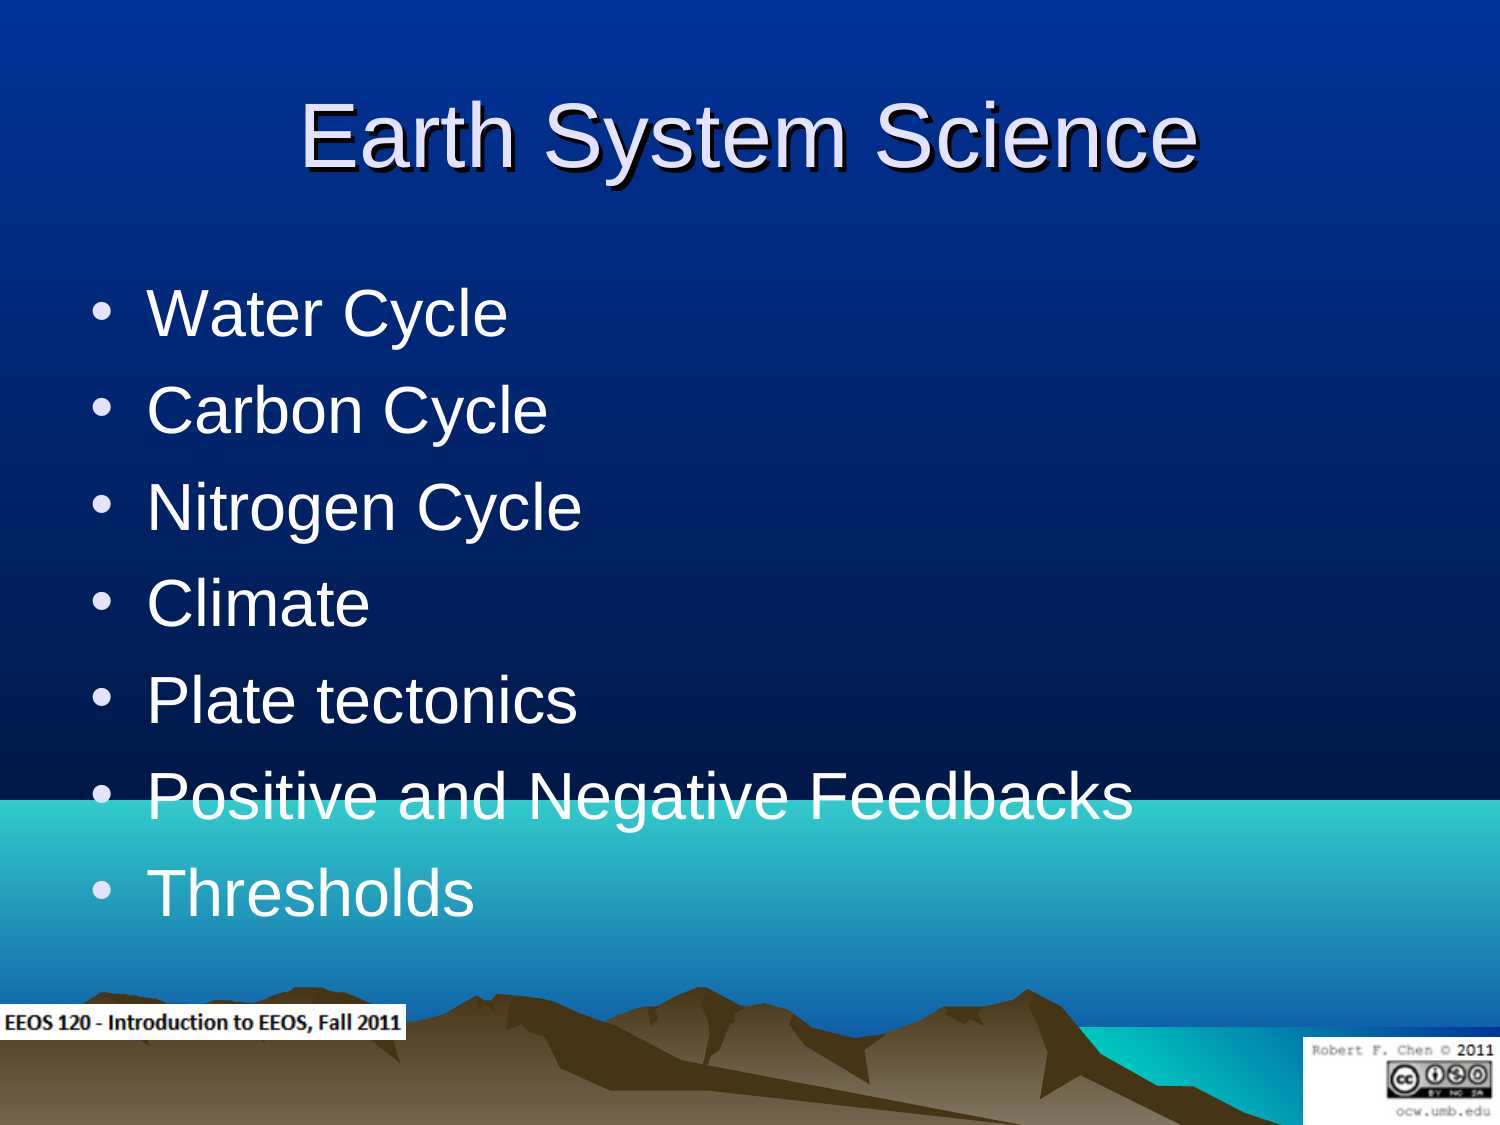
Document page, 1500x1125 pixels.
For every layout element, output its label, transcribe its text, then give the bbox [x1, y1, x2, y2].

picture [0, 1004, 406, 1040]
picture [1302, 1037, 1500, 1125]
title Earth System Science [75, 37, 1426, 225]
list Water Cycle Carbon Cycle Nitrogen Cycle Climate Plate tectonics Positive and Negative Feedbacks Thresholds [75, 262, 1426, 1001]
